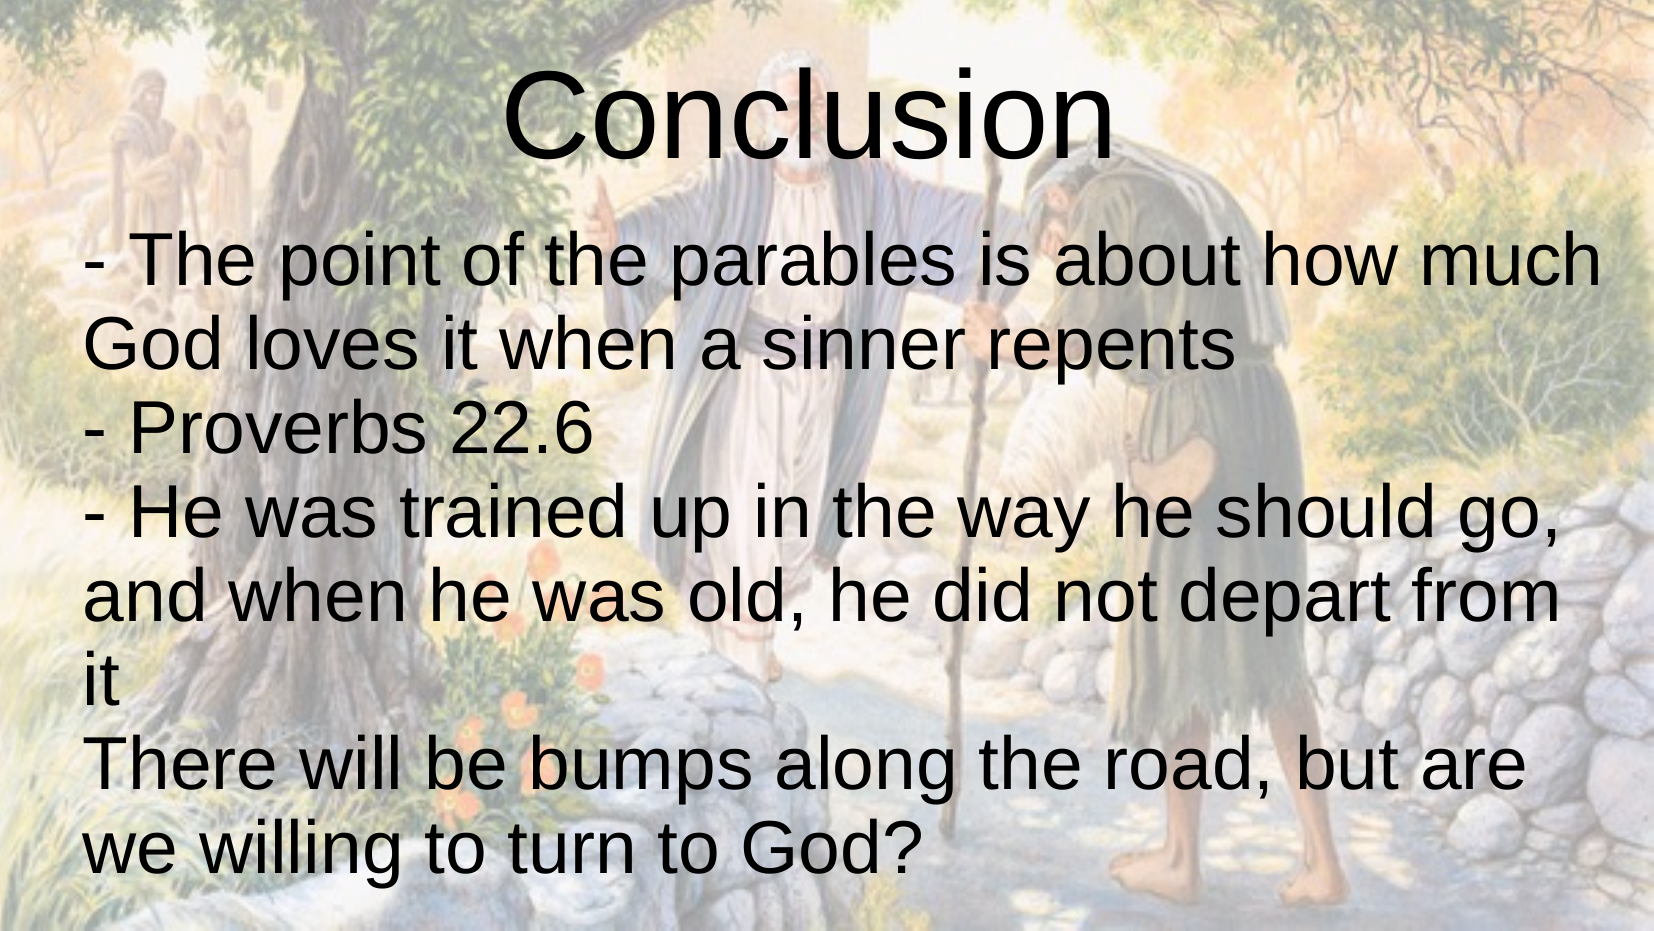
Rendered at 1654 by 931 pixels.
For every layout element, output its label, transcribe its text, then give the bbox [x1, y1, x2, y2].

subtitle - The point of the parables is about how much God loves it when a sinner repents - Proverbs 22.6 - He was trained up in the way he should go, and when he was old, he did not depart from it There will be bumps along the road, but are we willing to turn to God? [82, 217, 1613, 901]
picture [0, 0, 1654, 931]
title Conclusion [82, 37, 1571, 193]
